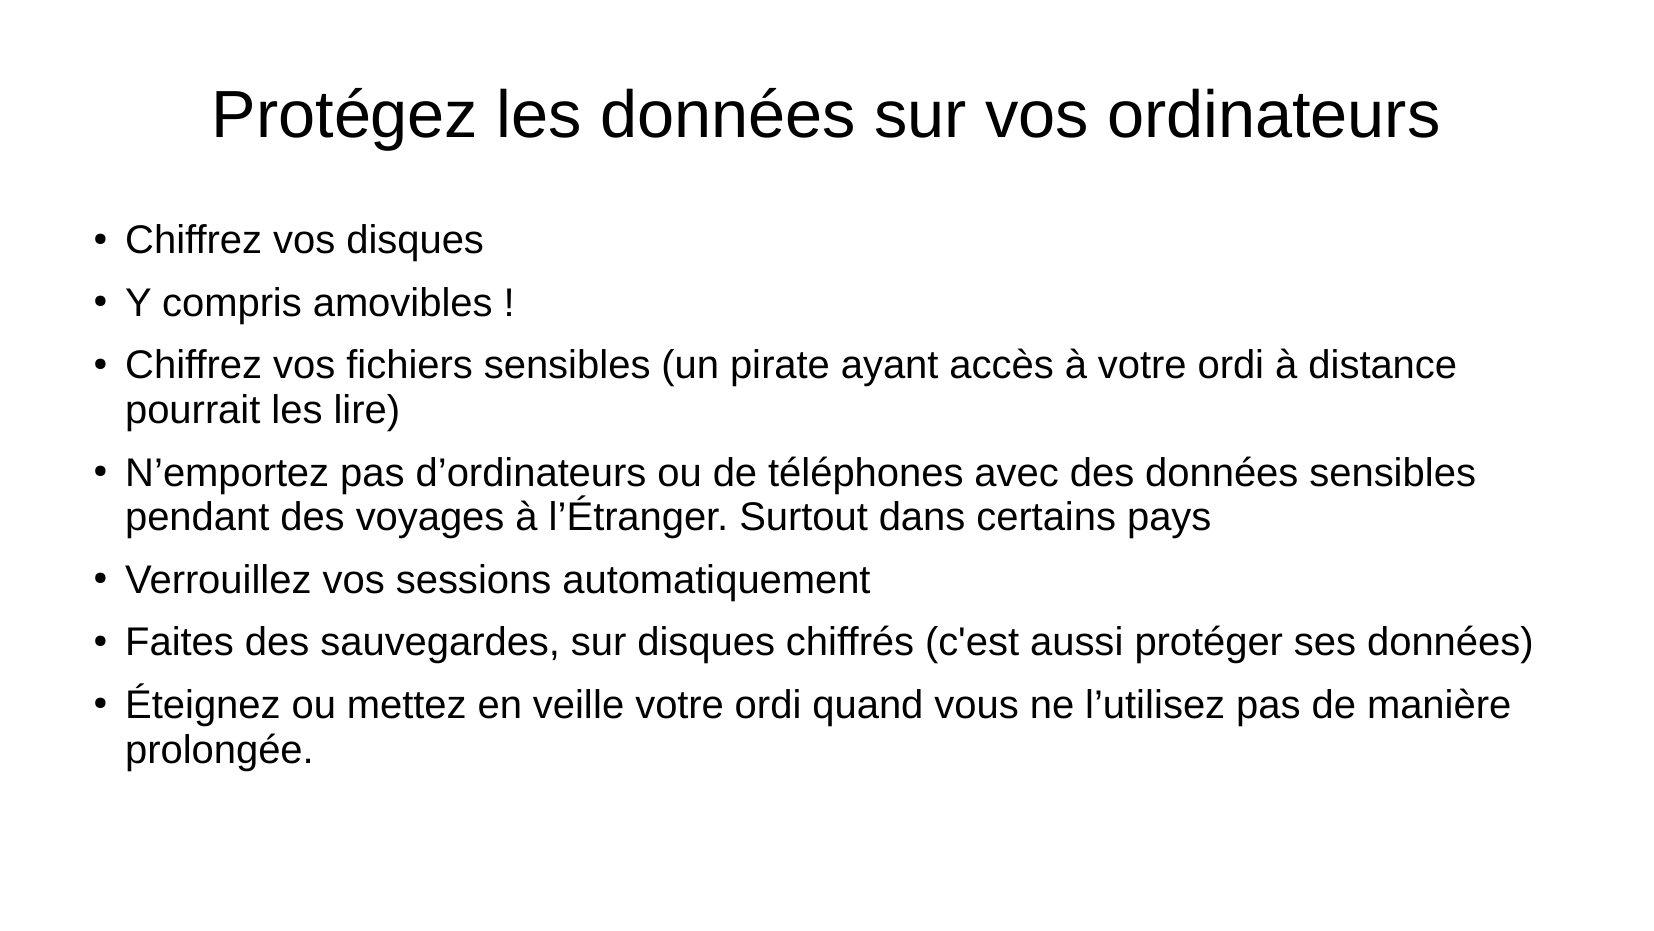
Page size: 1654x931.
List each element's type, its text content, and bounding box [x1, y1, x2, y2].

list Chiffrez vos disques Y compris amovibles ! Chiffrez vos fichiers sensibles (un pirate ayant accès à votre ordi à distance pourrait les lire) N’emportez pas d’ordinateurs ou de téléphones avec des données sensibles pendant des voyages à l’Étranger. Surtout dans certains pays Verrouillez vos sessions automatiquement Faites des sauvegardes, sur disques chiffrés (c'est aussi protéger ses données) Éteignez ou mettez en veille votre ordi quand vous ne l’utilisez pas de manière prolongée. [82, 217, 1571, 788]
title Protégez les données sur vos ordinateurs [82, 37, 1571, 193]
